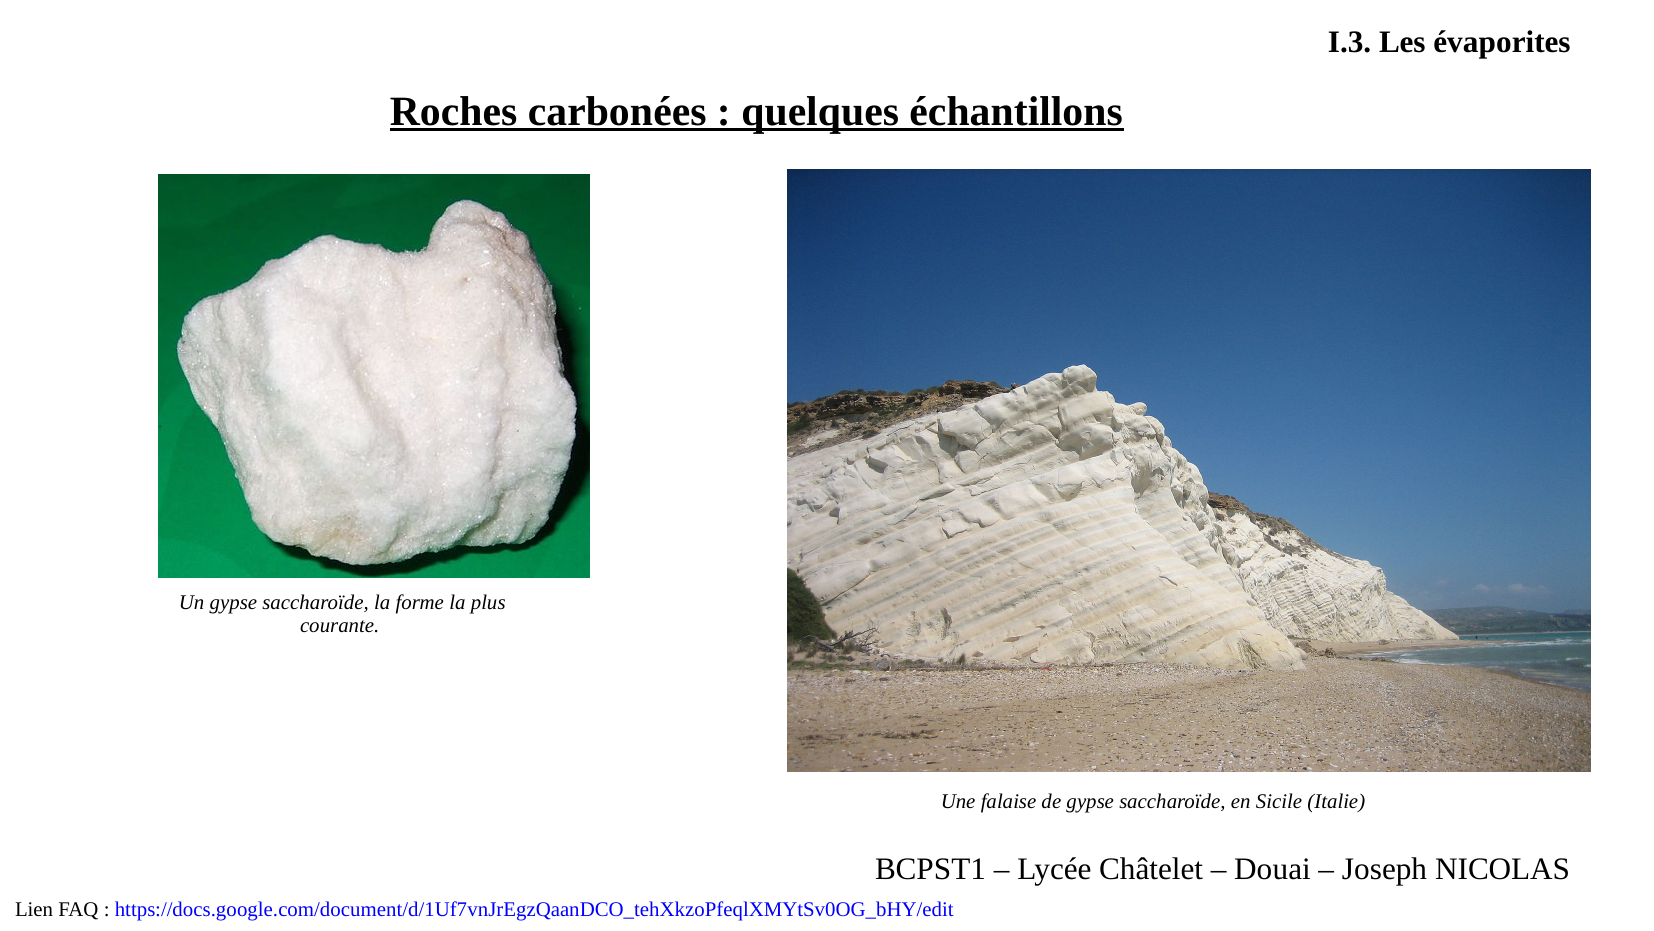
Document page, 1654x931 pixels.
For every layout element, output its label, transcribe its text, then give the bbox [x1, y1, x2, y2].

text_box Lien FAQ : https://docs.google.com/document/d/1Uf7vnJrEgzQaanDCO_tehXkzoPfeqlXMYtSv0OG_bHY/edit [0, 897, 993, 931]
picture [158, 174, 590, 579]
text_box Une falaise de gypse saccharoïde, en Sicile (Italie) [909, 789, 1397, 870]
text_box I.3. Les évaporites [638, 5, 1572, 78]
picture [787, 169, 1591, 772]
text_box Un gypse saccharoïde, la forme la plus courante. [157, 590, 528, 706]
text_box Roches carbonées : quelques échantillons [94, 88, 1595, 157]
text_box BCPST1 – Lycée Châtelet – Douai – Joseph NICOLAS [637, 832, 1571, 905]
